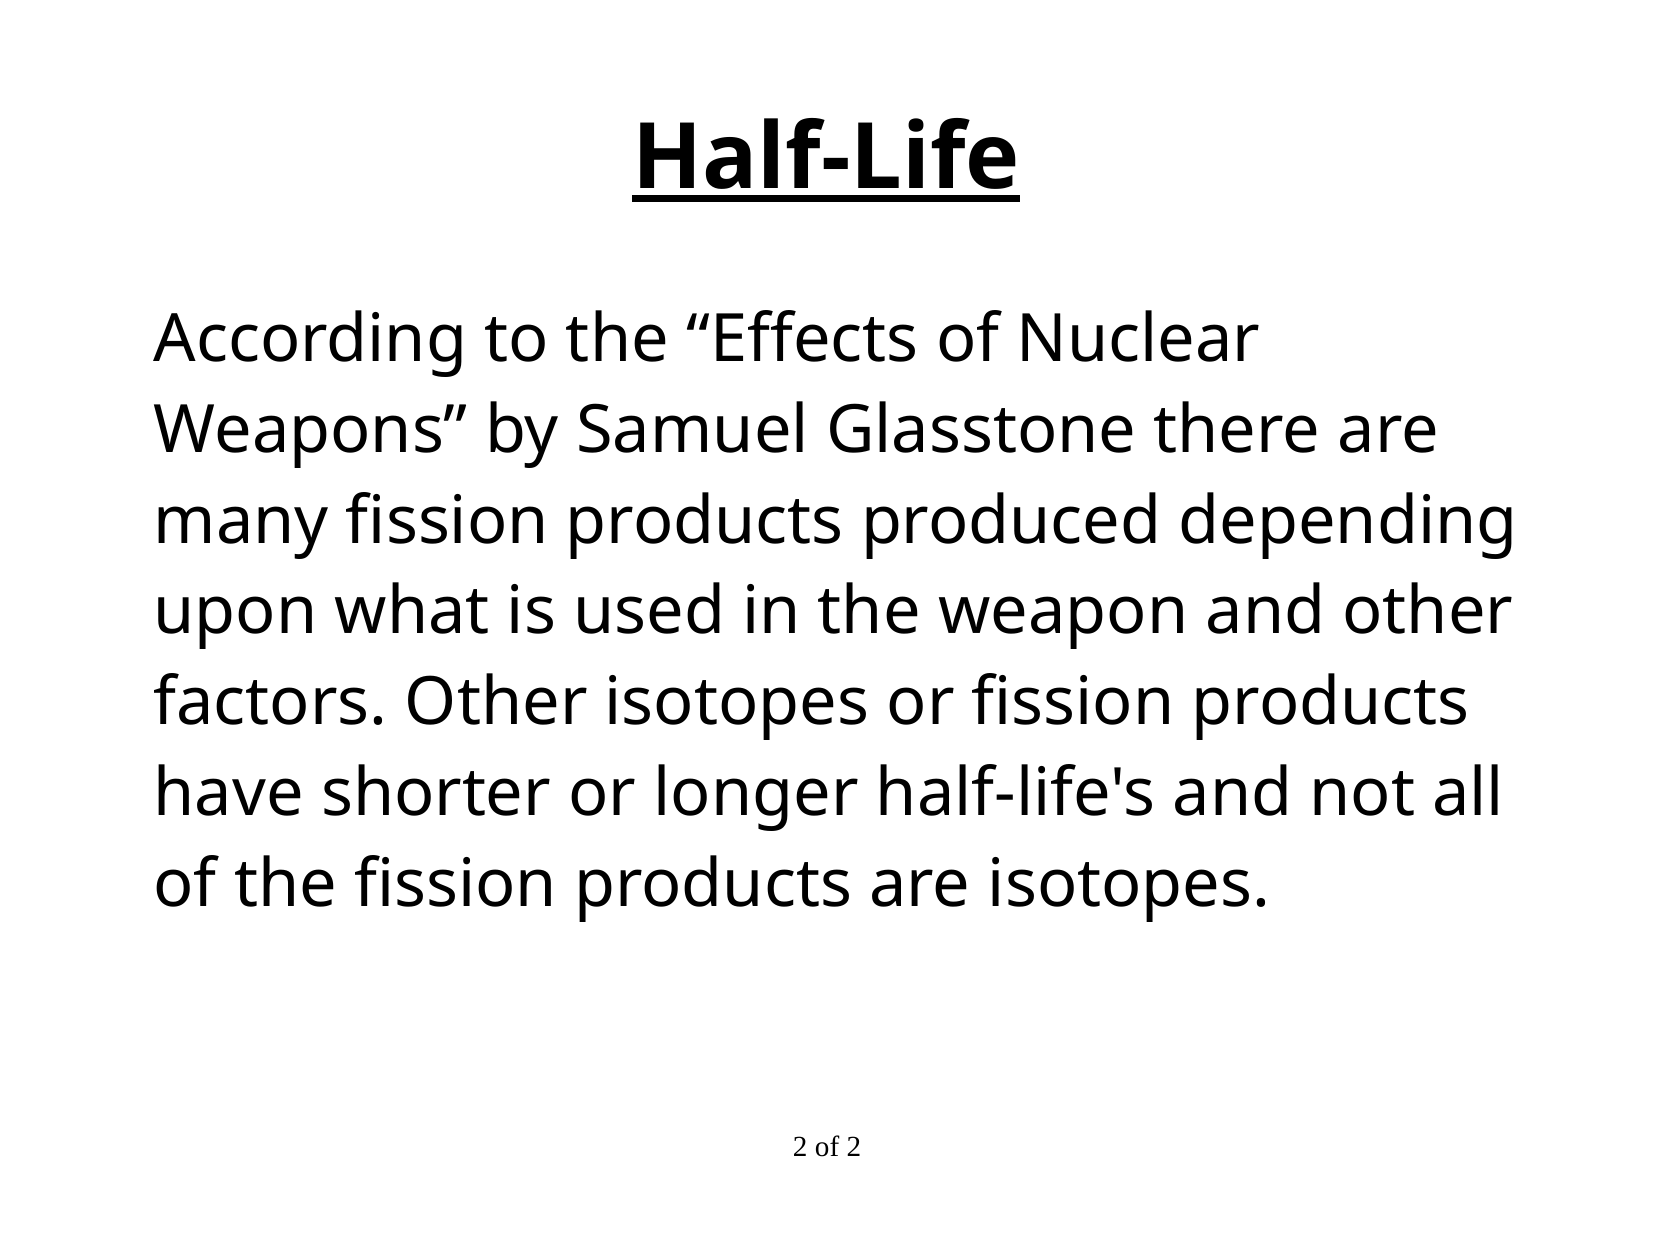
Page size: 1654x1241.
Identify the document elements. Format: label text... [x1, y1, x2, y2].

title Half-Life [82, 49, 1571, 257]
list According to the “Effects of Nuclear Weapons” by Samuel Glasstone there are many fission products produced depending upon what is used in the weapon and other factors. Other isotopes or fission products have shorter or longer half-life's and not all of the fission products are isotopes. [82, 290, 1571, 1081]
